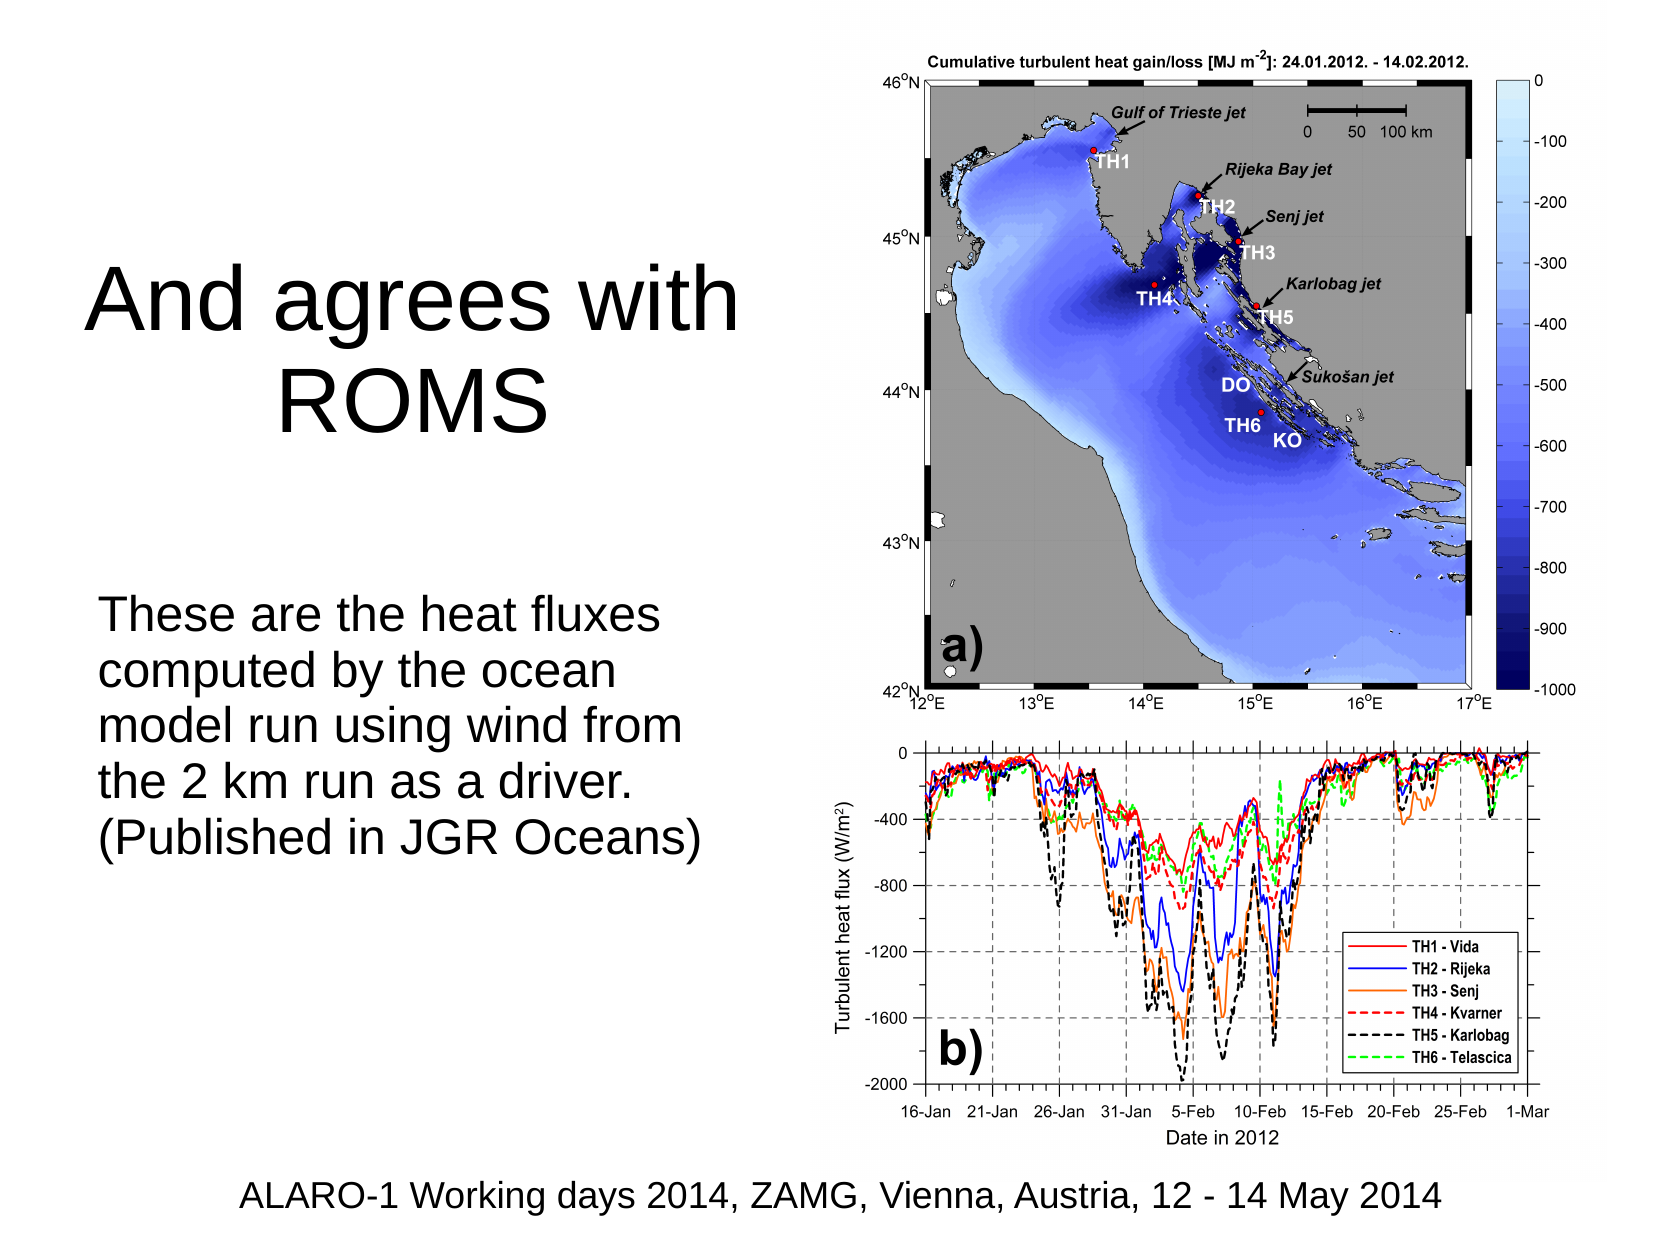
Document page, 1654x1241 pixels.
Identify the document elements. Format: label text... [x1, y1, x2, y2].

title And agrees with ROMS [82, 49, 745, 578]
text_box These are the heat fluxes computed by the ocean model run using wind from the 2 km run as a driver. (Published in JGR Oceans) [82, 578, 768, 873]
text_box ALARO-1 Working days 2014, ZAMG, Vienna, Austria, 12 - 14 May 2014 [224, 1167, 1467, 1225]
picture [810, 0, 1607, 1182]
